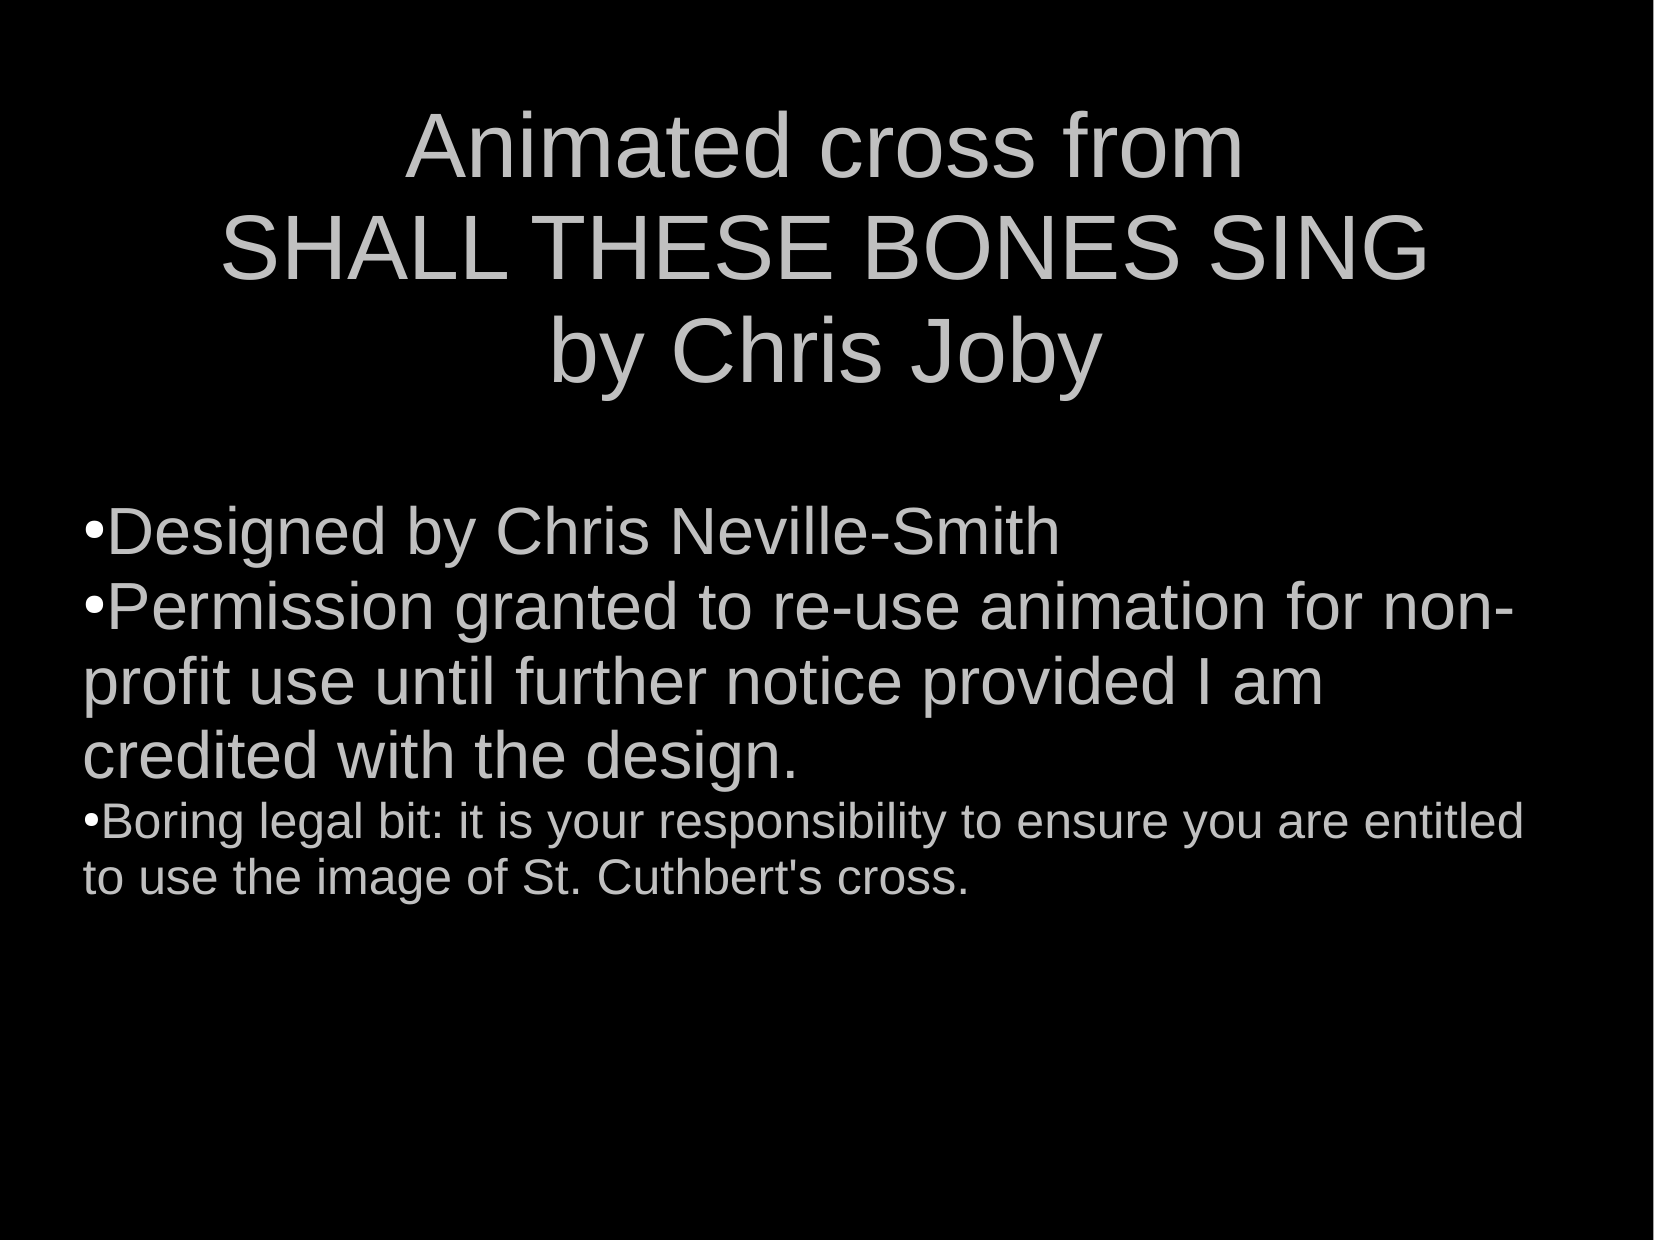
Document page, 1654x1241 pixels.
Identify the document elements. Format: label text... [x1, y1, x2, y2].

subtitle Designed by Chris Neville-Smith Permission granted to re-use animation for non-profit use until further notice provided I am credited with the design. Boring legal bit: it is your responsibility to ensure you are entitled to use the image of St. Cuthbert's cross. [82, 290, 1571, 1109]
title Animated cross from SHALL THESE BONES SING by Chris Joby [82, 93, 1571, 290]
